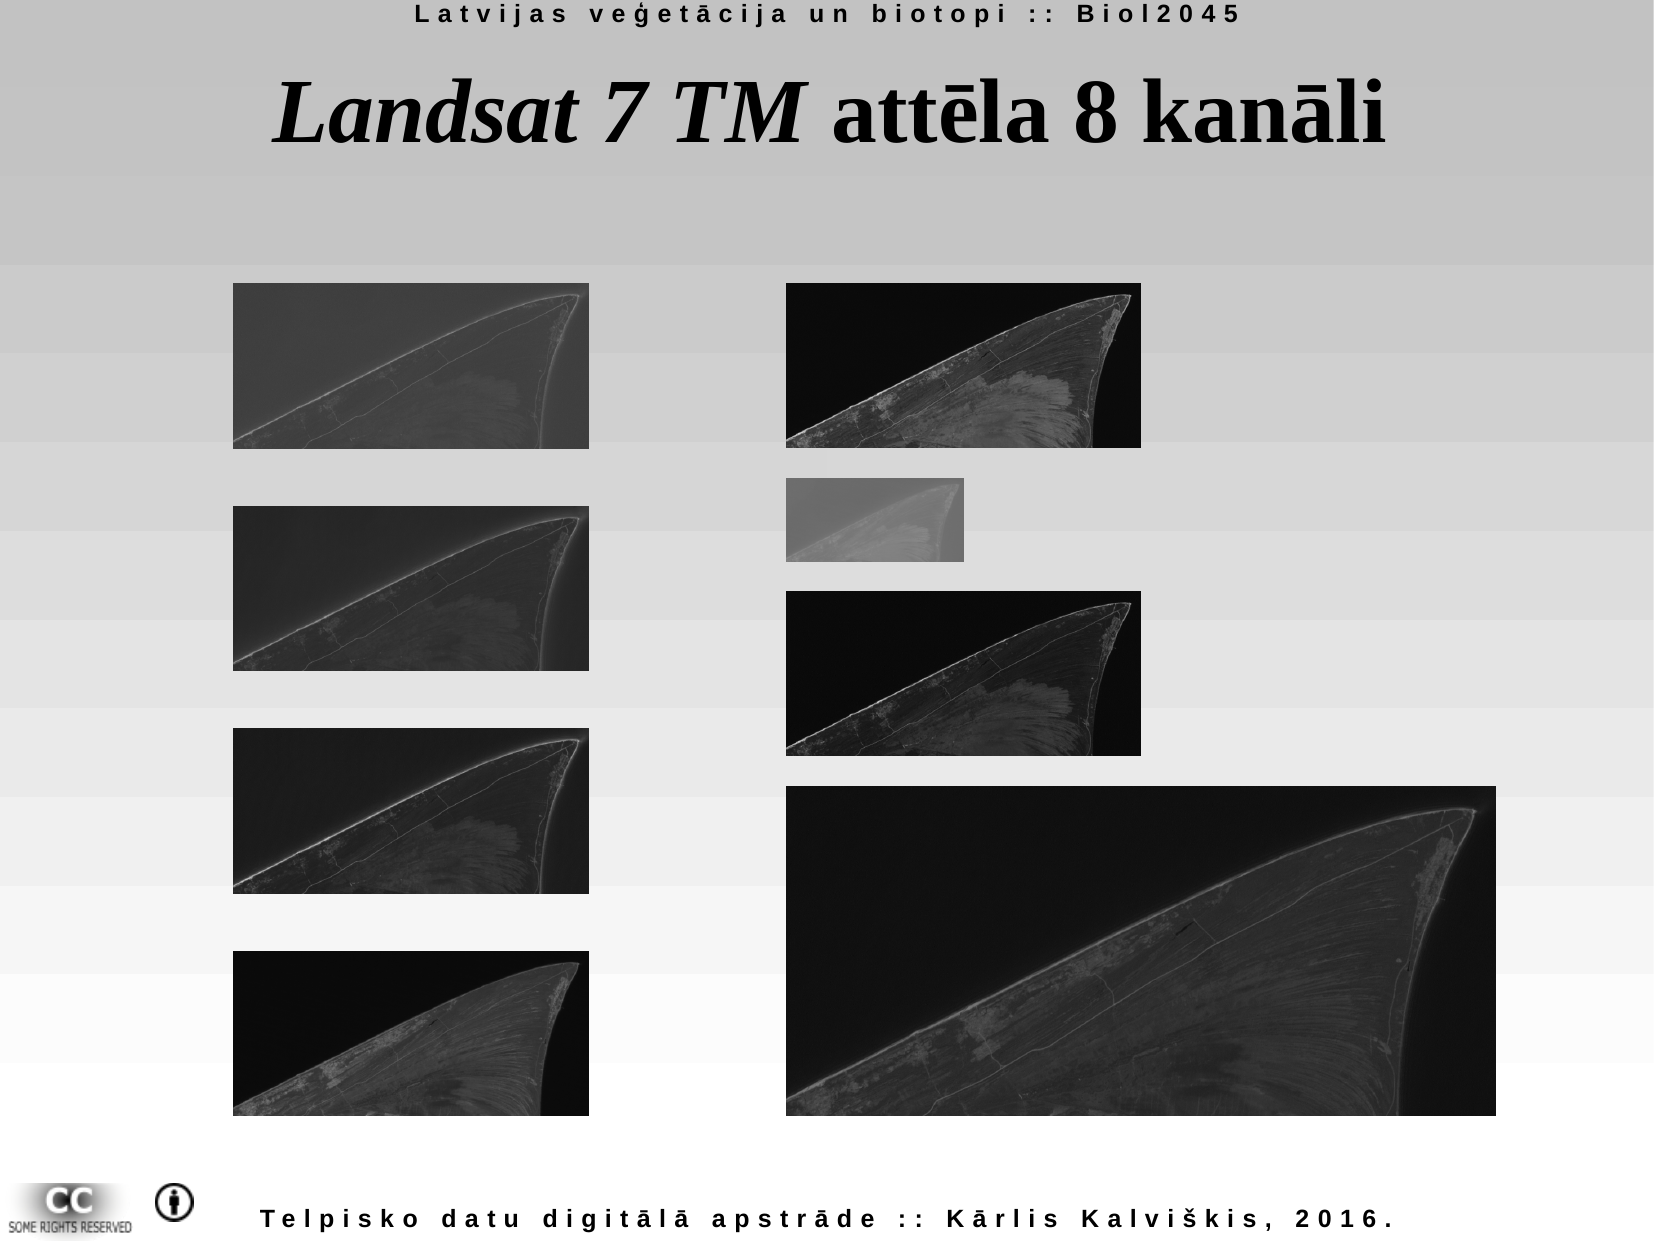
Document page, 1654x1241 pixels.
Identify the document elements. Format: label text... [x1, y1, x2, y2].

picture [0, 0, 1654, 1241]
title Landsat 7 TM attēla 8 kanāli [34, 61, 1626, 296]
